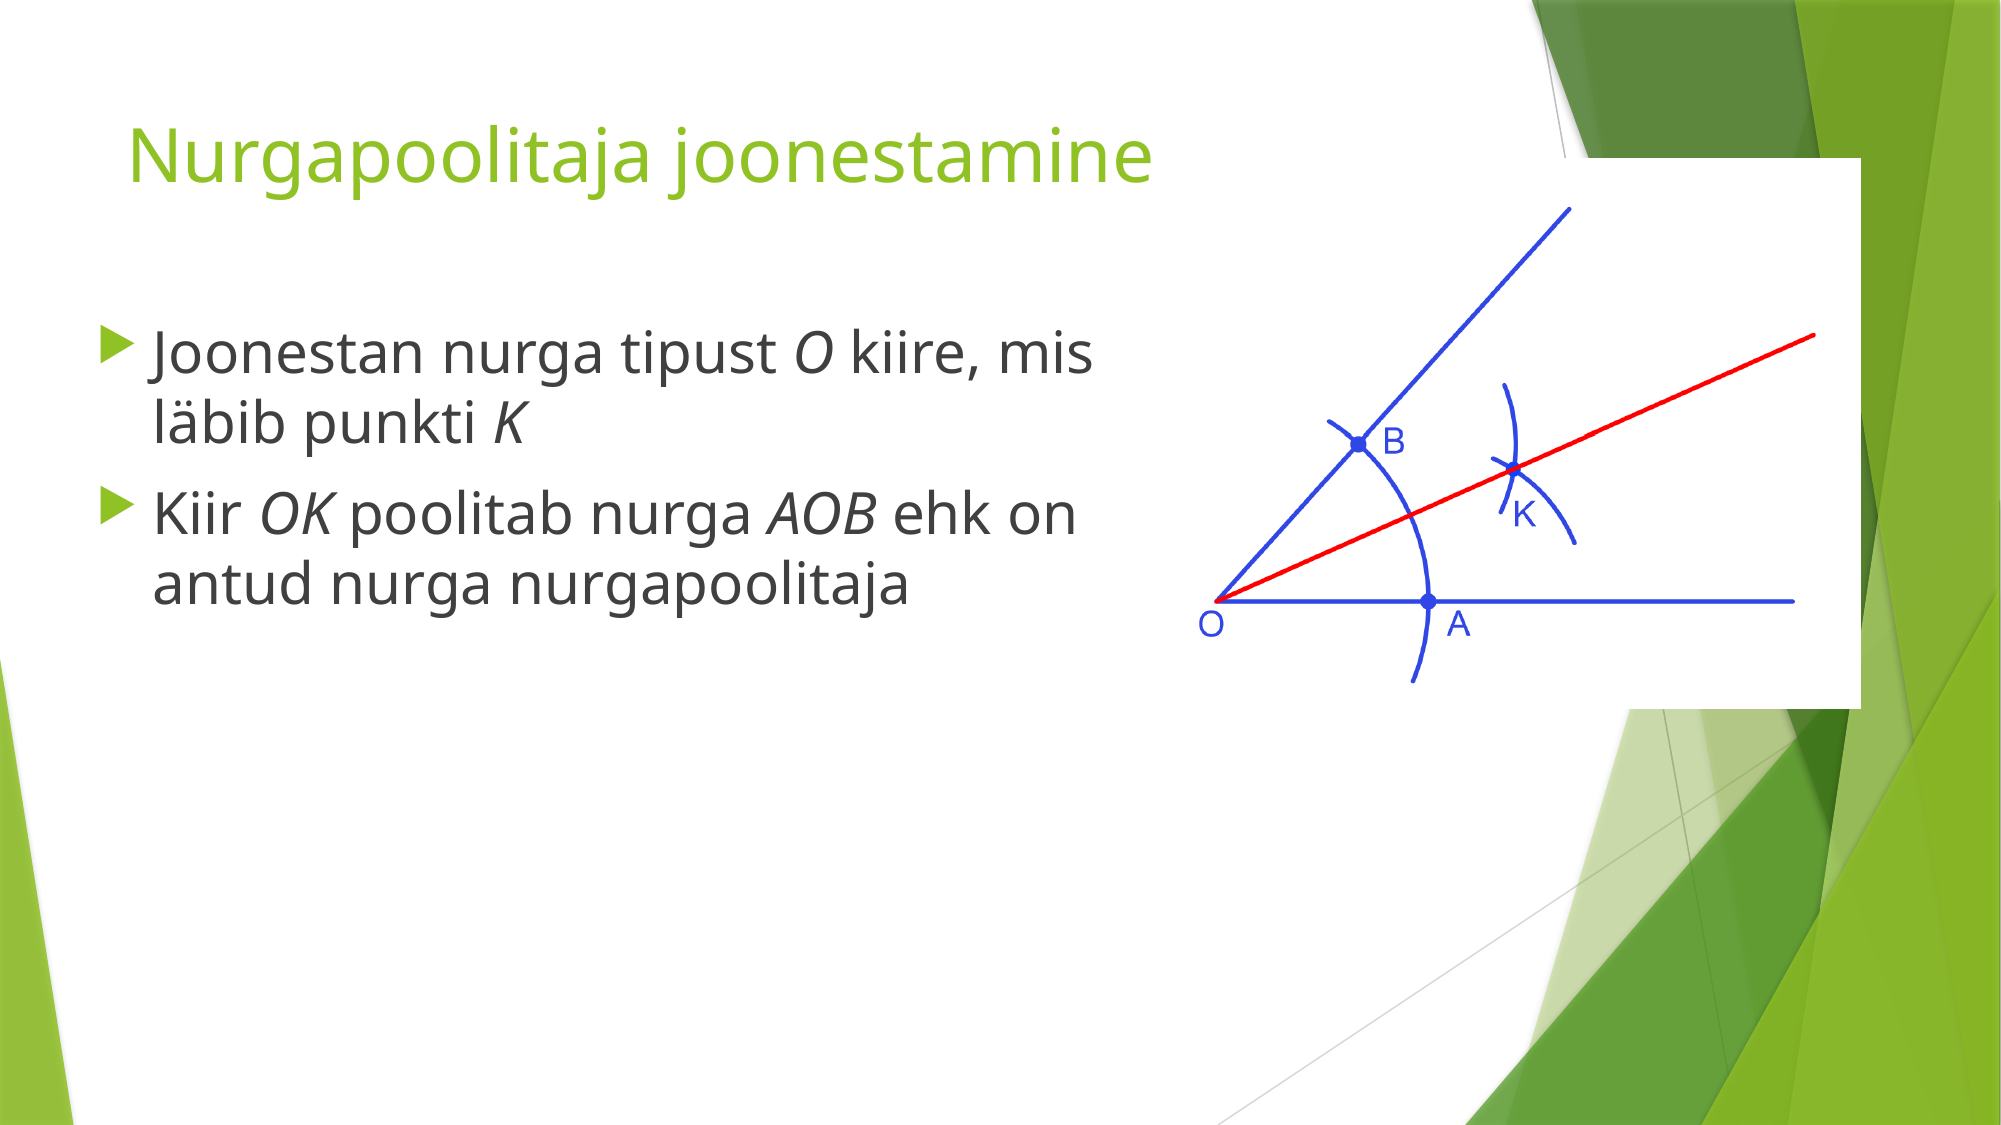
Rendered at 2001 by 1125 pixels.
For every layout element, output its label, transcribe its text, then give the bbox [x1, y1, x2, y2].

title Nurgapoolitaja joonestamine [111, 99, 1522, 237]
picture [1191, 158, 1861, 709]
list Joonestan nurga tipust O kiire, mis läbib punkti K Kiir OK poolitab nurga AOB ehk on antud nurga nurgapoolitaja [81, 308, 1152, 1093]
